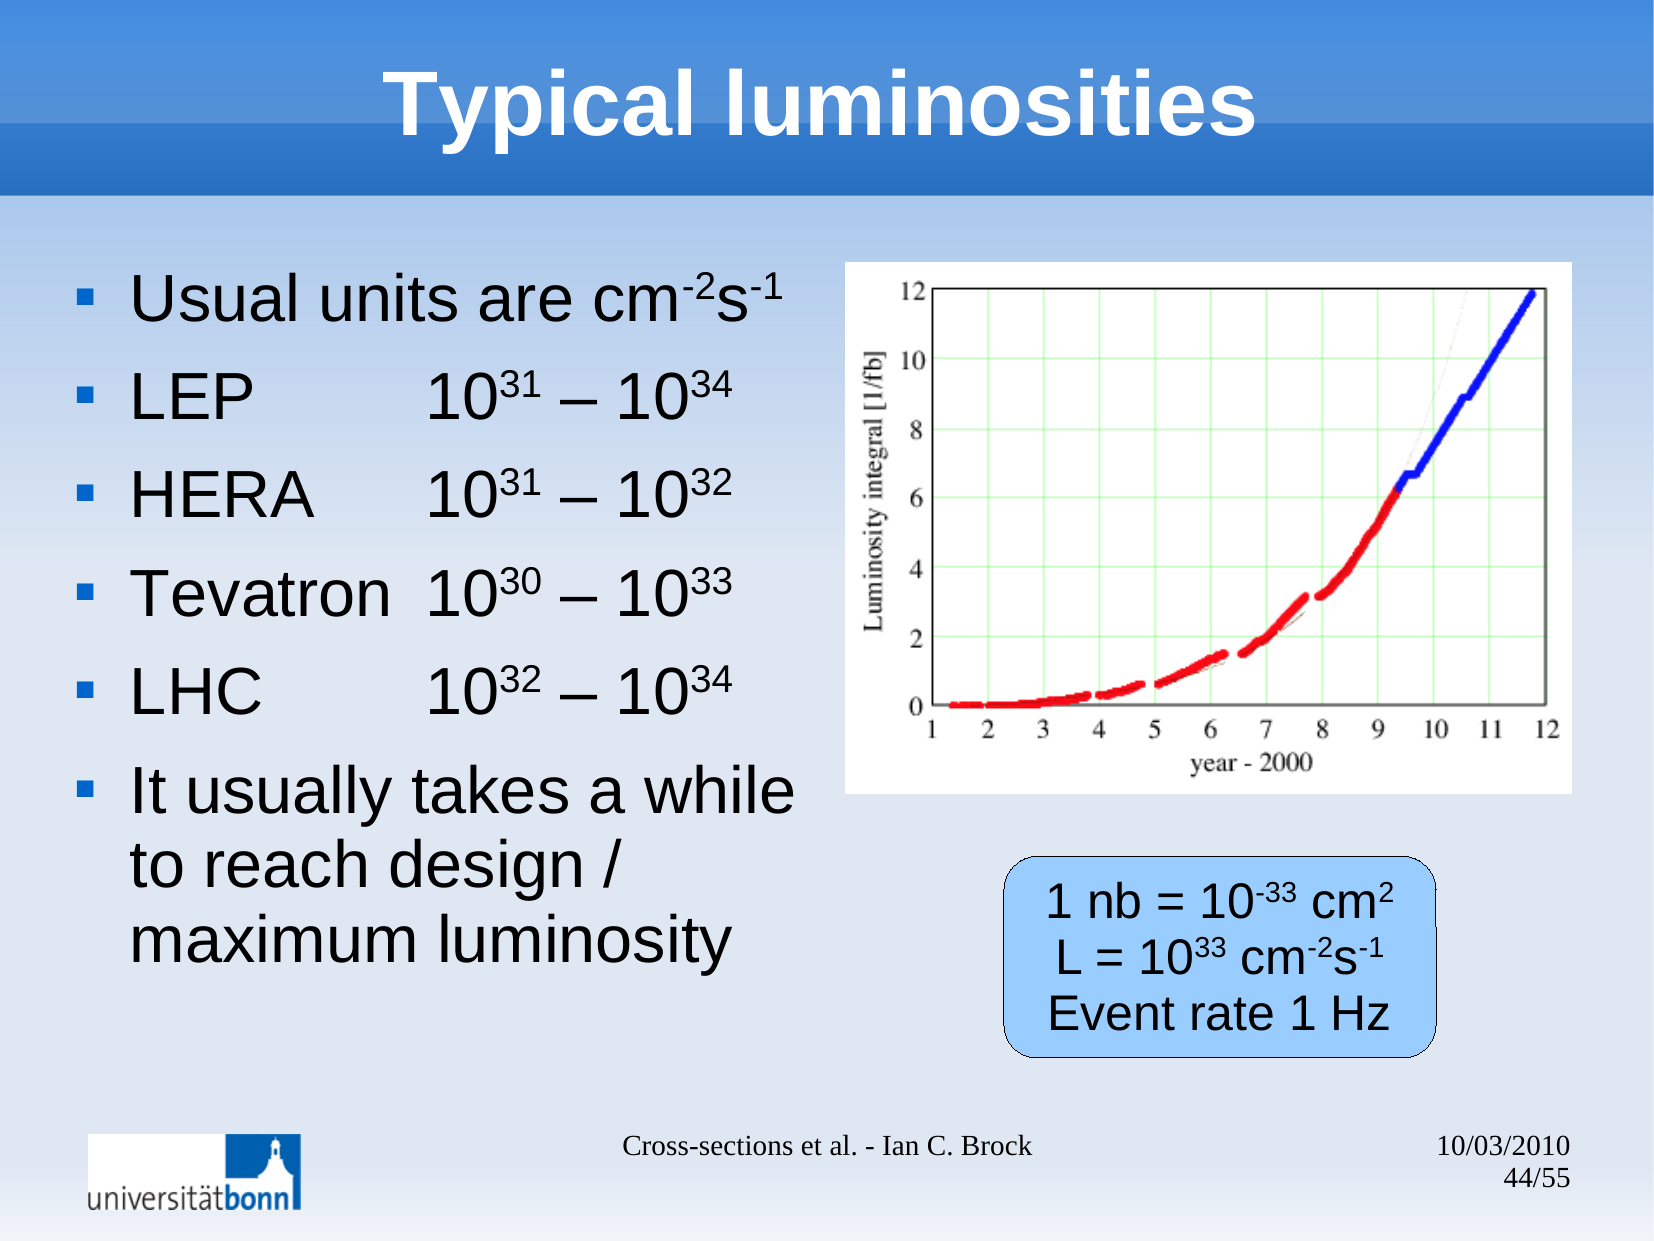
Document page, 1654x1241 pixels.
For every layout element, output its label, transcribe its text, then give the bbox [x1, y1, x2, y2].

text_box 1 nb = 10-33 cm2 L = 1033 cm-2s-1 Event rate 1 Hz [1003, 856, 1437, 1058]
picture [0, 0, 1654, 1241]
title Typical luminosities [76, 0, 1565, 208]
list Usual units are cm-2s-1 LEP 1031 – 1034 HERA 1031 – 1032 Tevatron 1030 – 1033 LHC 1032 – 1034 It usually takes a while to reach design / maximum luminosity [59, 260, 809, 1080]
